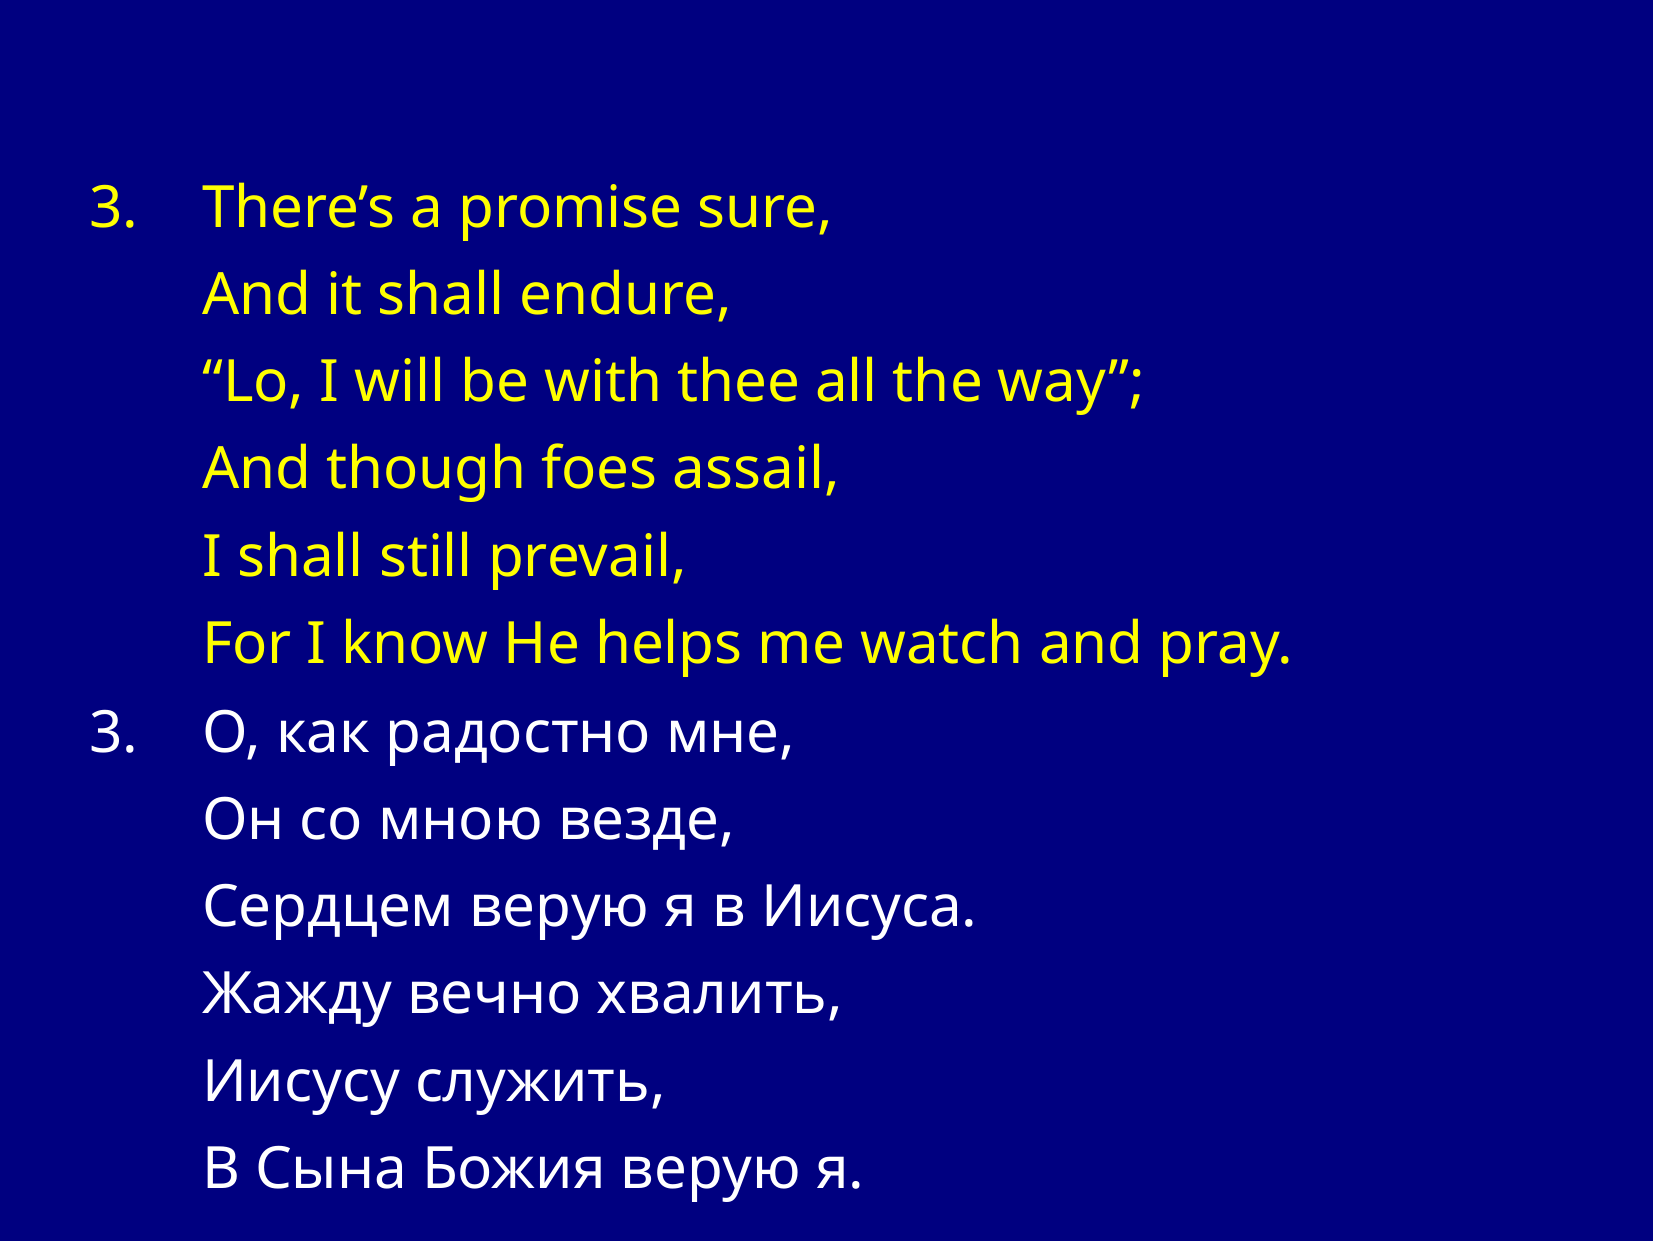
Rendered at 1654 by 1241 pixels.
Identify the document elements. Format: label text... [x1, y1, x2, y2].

text_box 3. There’s a promise sure, And it shall endure, “Lo, I will be with thee all the way”; And though foes assail, I shall still prevail, For I know He helps me watch and pray. [75, 150, 1576, 638]
text_box 3. О, как радостно мне, Он со мною везде, Сердцем верую я в Иисуса. Жажду вечно хвалить, Иисусу служить, В Сына Божия верую я. [75, 675, 1576, 1163]
